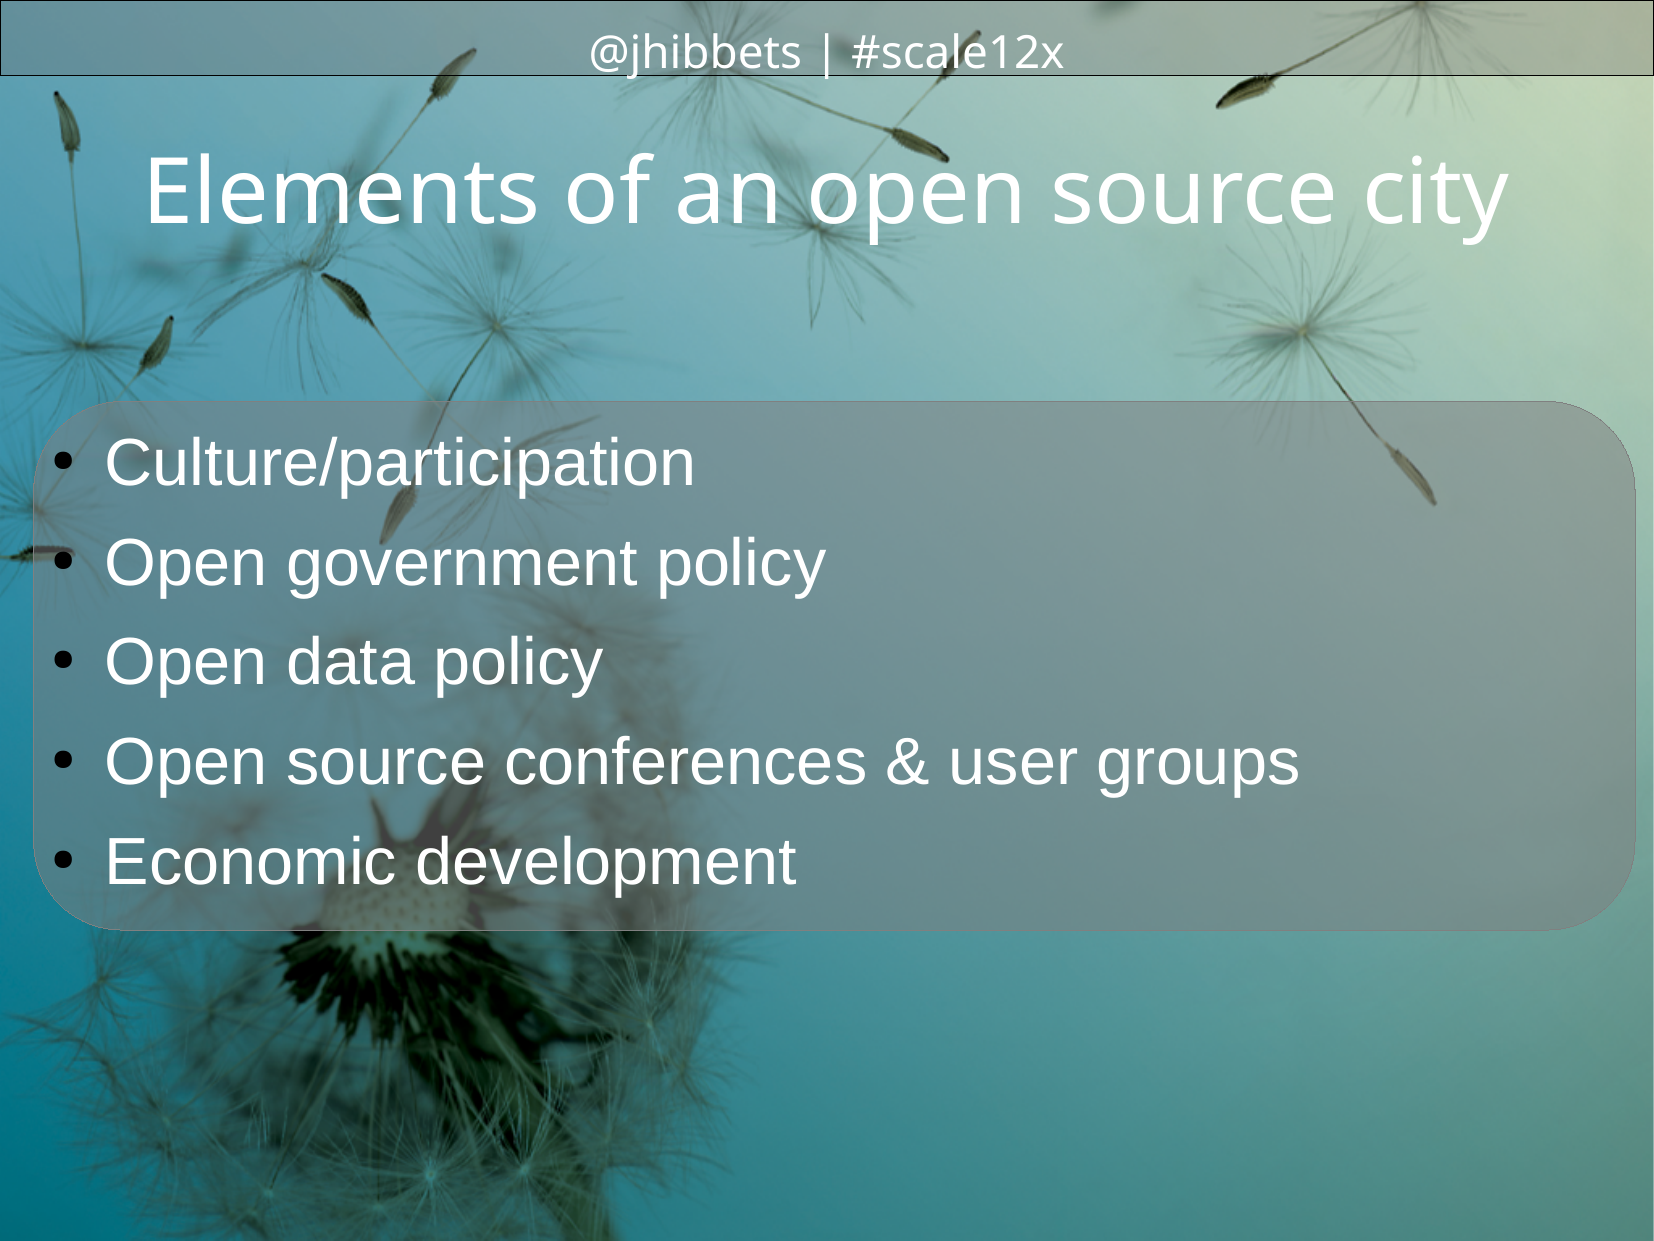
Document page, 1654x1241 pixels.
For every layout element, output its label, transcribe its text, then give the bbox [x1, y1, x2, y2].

text_box [62, 401, 1636, 931]
picture [0, 76, 1654, 1241]
title Elements of an open source city [82, 84, 1571, 292]
list Culture/participation Open government policy Open data policy Open source conferences & user groups Economic development [33, 425, 1522, 909]
